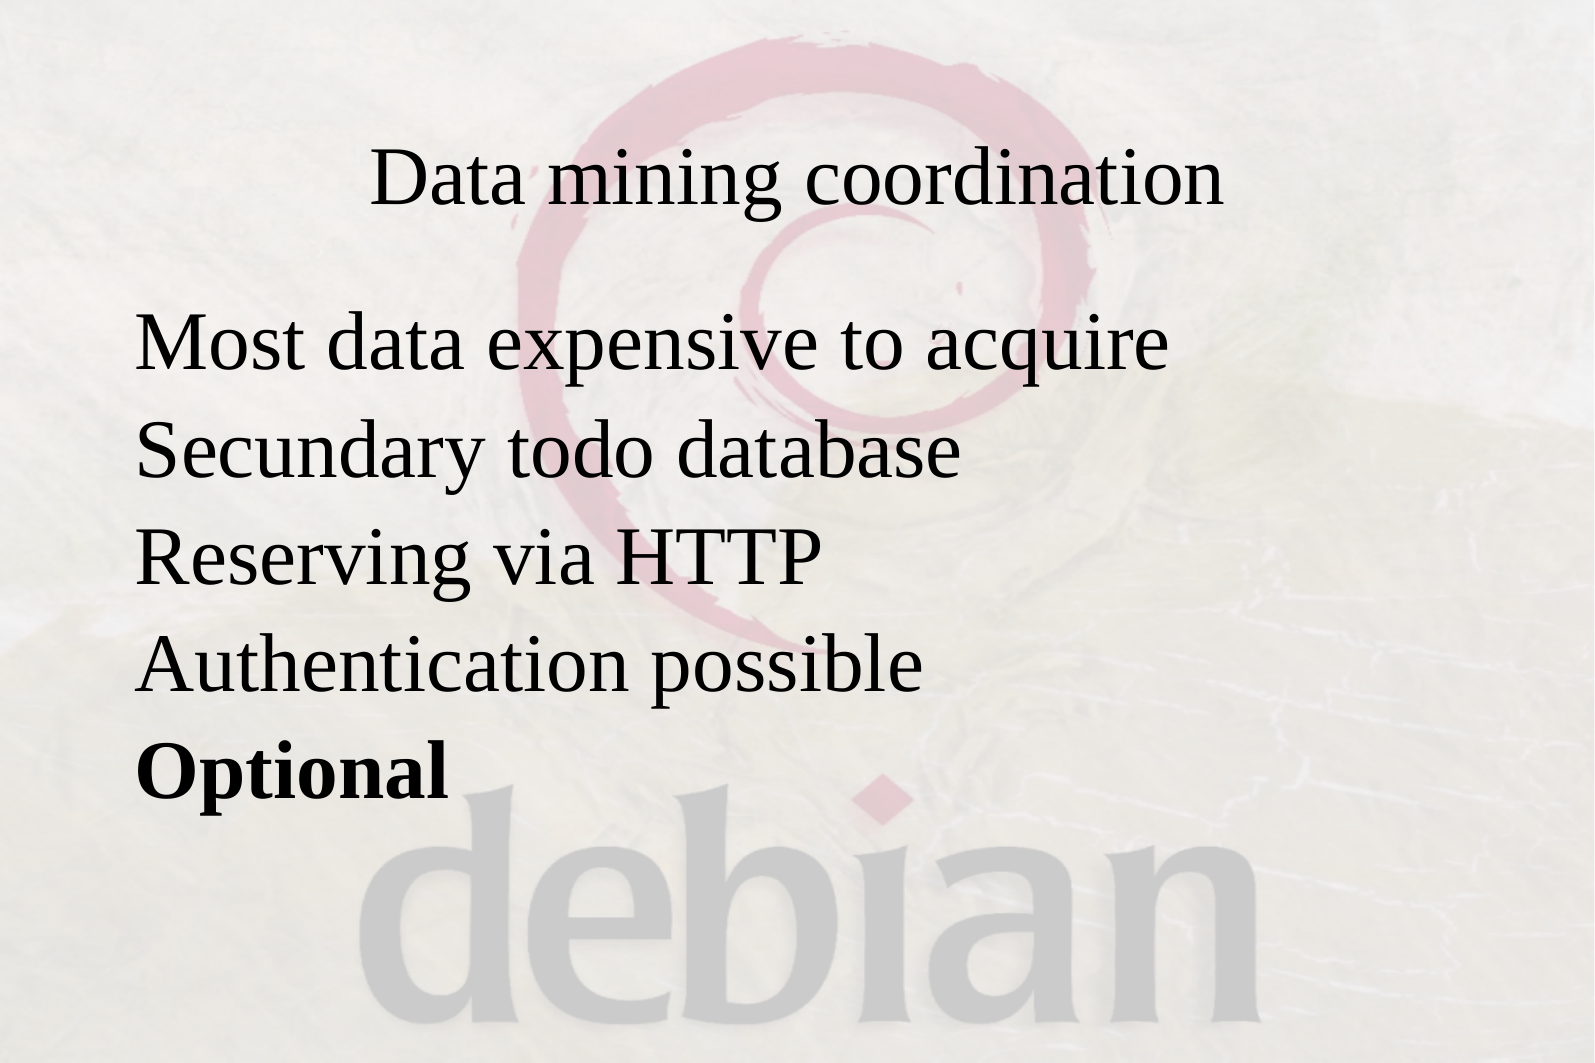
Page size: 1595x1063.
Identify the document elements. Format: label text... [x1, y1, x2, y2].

picture [0, 0, 1595, 1063]
list Most data expensive to acquire Secundary todo database Reserving via HTTP Authentication possible Optional [117, 295, 1479, 966]
title Data mining coordination [117, 88, 1479, 266]
